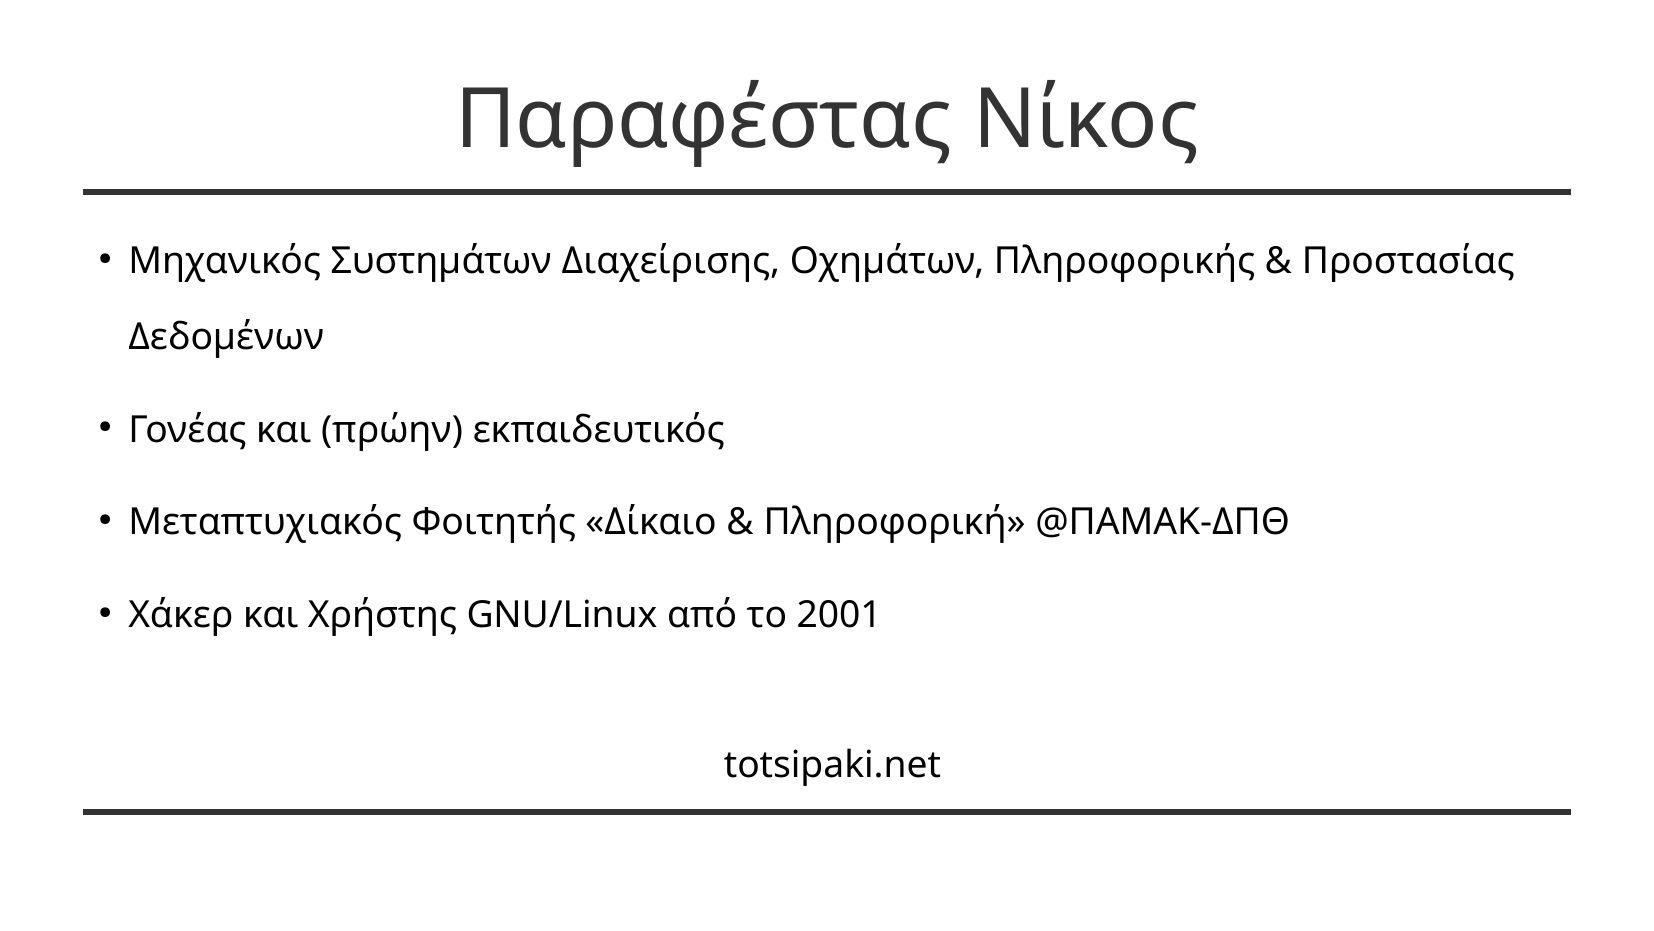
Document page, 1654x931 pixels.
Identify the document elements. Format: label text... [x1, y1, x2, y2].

list Μηχανικός Συστημάτων Διαχείρισης, Οχημάτων, Πληροφορικής & Προστασίας Δεδομένων Γονέας και (πρώην) εκπαιδευτικός Μεταπτυχιακός Φοιτητής «Δίκαιο & Πληροφορική» @ΠΑΜΑΚ-ΔΠΘ Χάκερ και Χρήστης GNU/Linux από το 2001 totsipaki.net [88, 208, 1577, 798]
title Παραφέστας Νίκος [82, 37, 1571, 189]
